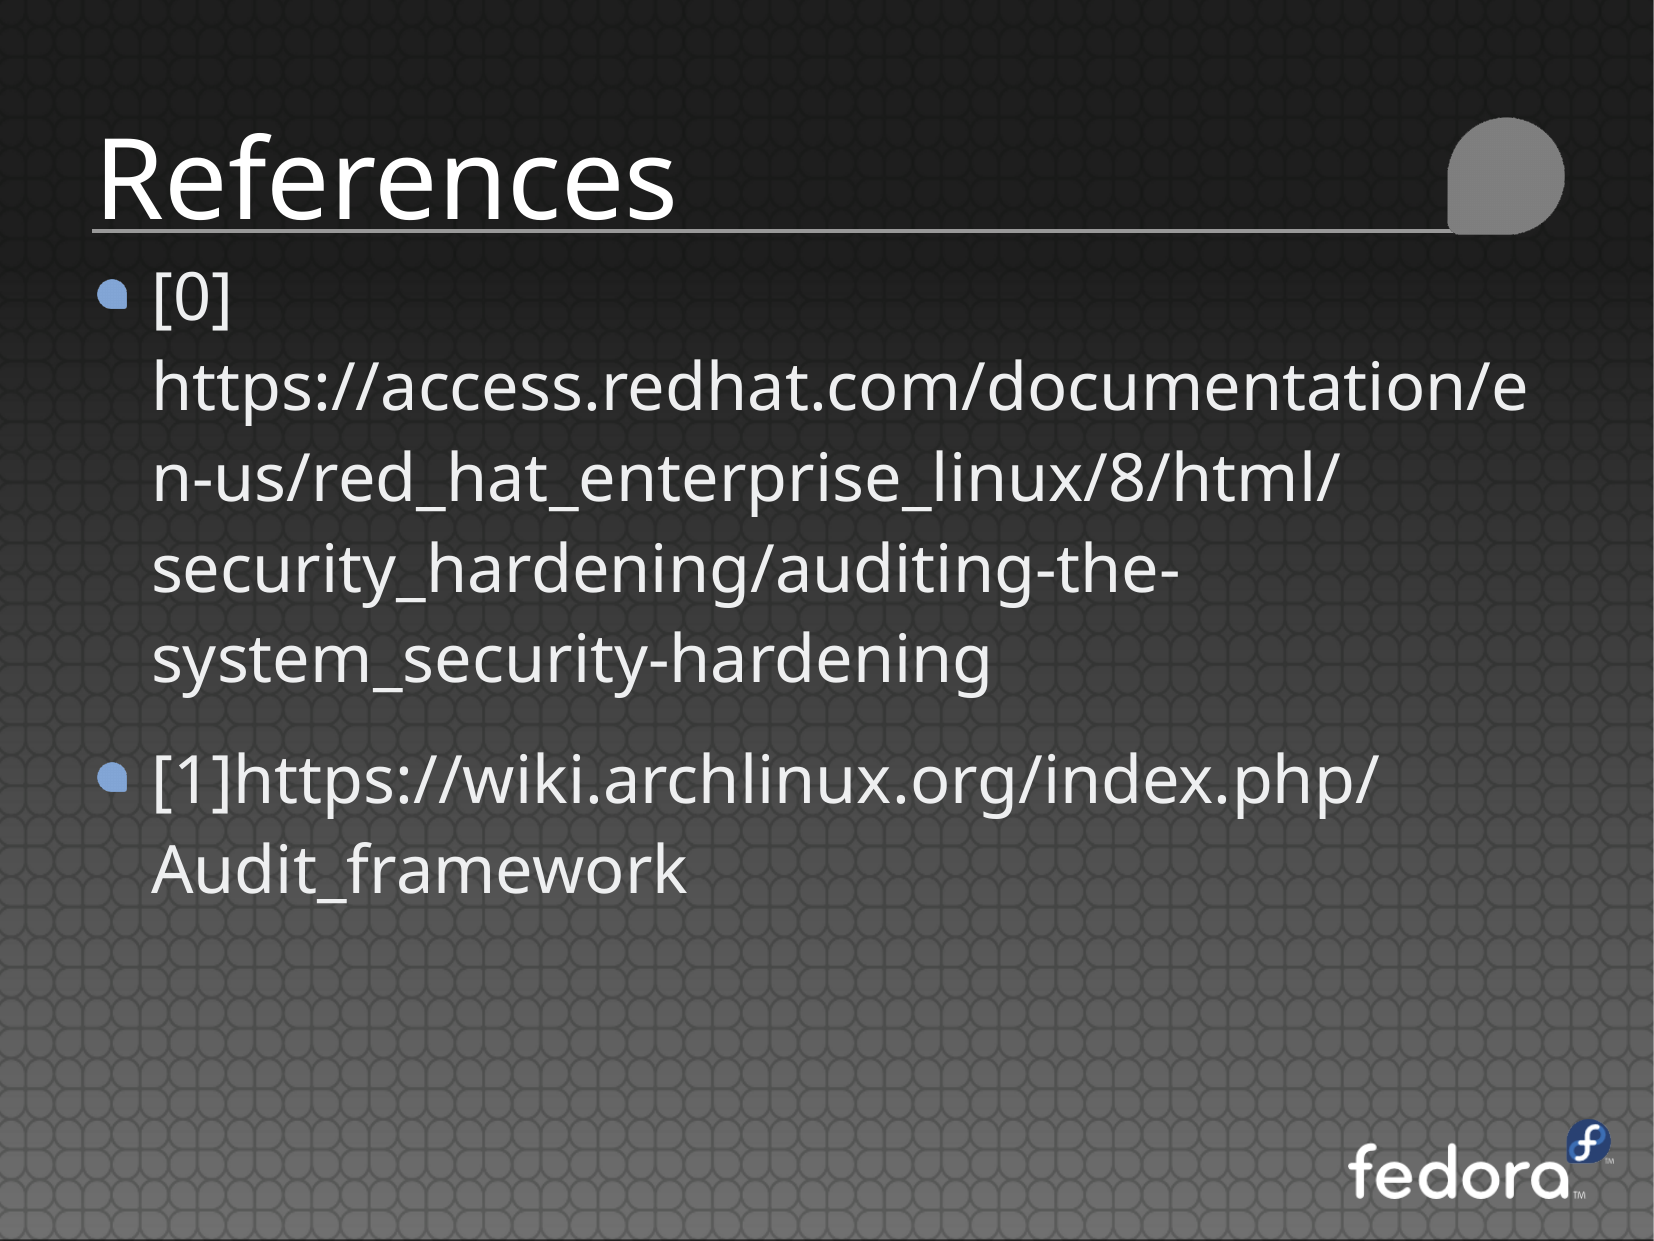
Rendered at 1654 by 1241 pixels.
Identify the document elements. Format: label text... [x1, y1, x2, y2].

list [0] https://access.redhat.com/documentation/en-us/red_hat_enterprise_linux/8/html/security_hardening/auditing-the-system_security-hardening [1]https://wiki.archlinux.org/index.php/Audit_framework [80, 248, 1569, 1199]
title References [94, 100, 1426, 251]
picture [0, 0, 1654, 1241]
